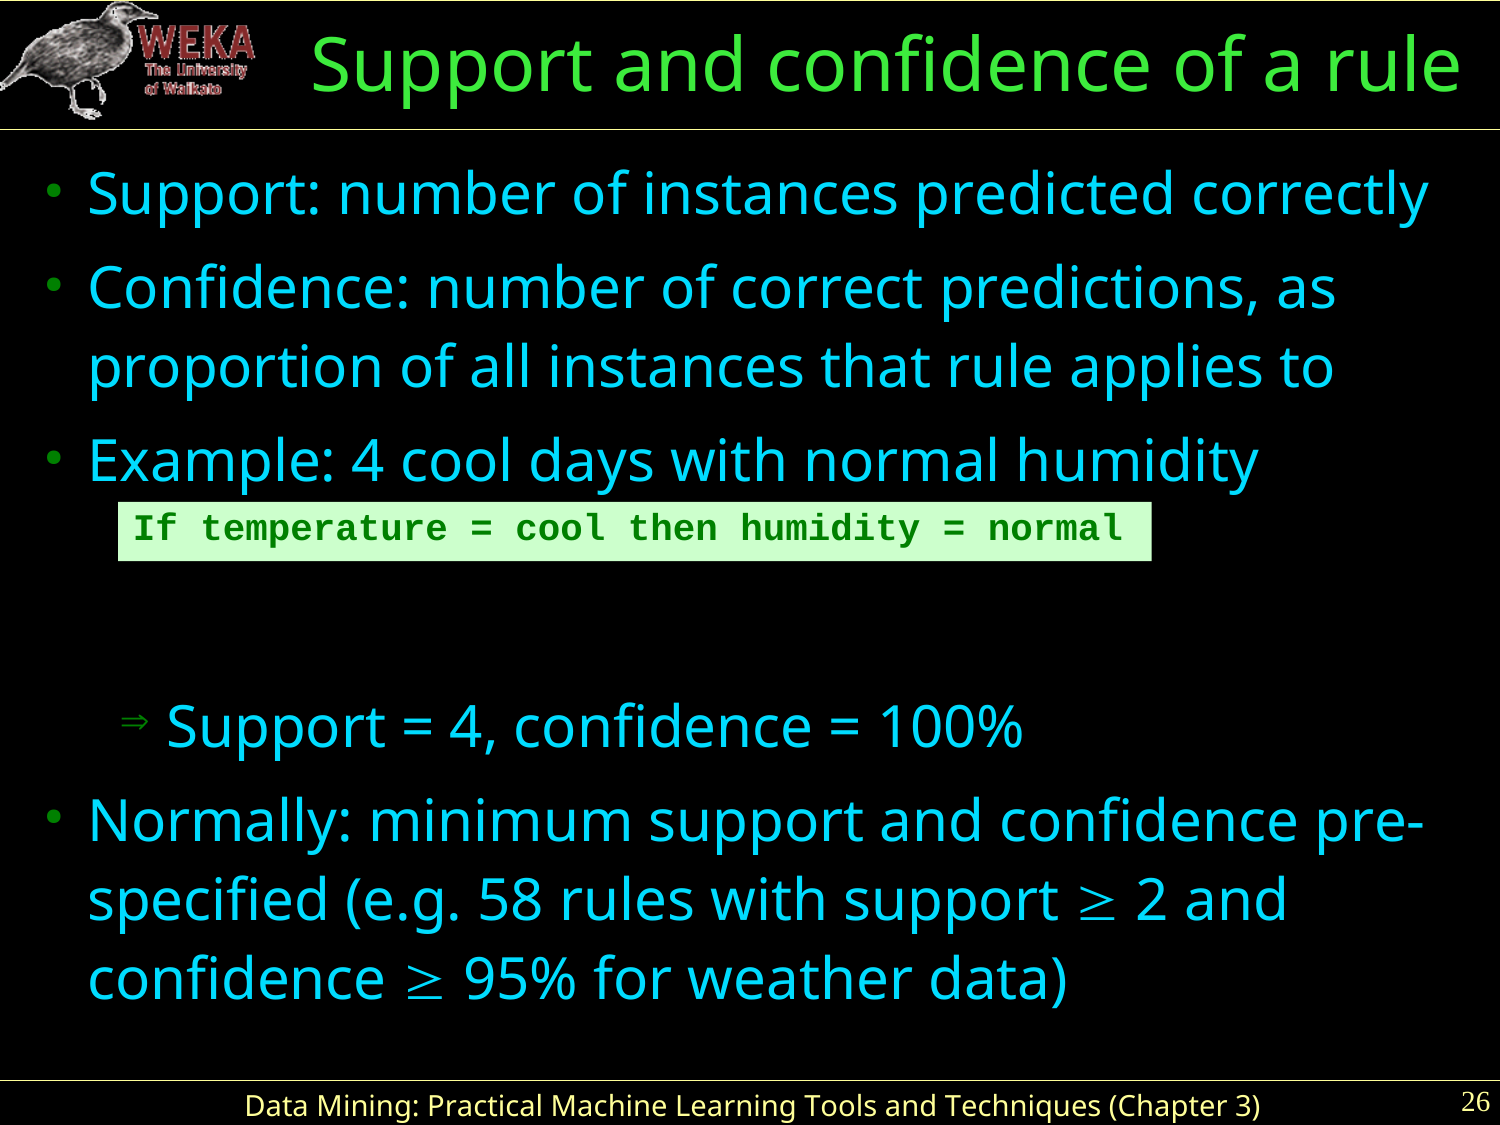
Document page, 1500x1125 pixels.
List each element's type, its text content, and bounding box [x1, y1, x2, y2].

text_box If temperature = cool then humidity = normal [118, 501, 1152, 562]
title Support and confidence of a rule [295, 0, 1500, 144]
list Support: number of instances predicted correctly Confidence: number of correct predictions, as proportion of all instances that rule applies to Example: 4 cool days with normal humidity Support = 4, confidence = 100% Normally: minimum support and confidence pre-specified (e.g. 58 rules with support  2 and confidence  95% for weather data) [29, 144, 1500, 927]
picture [0, 1, 266, 129]
